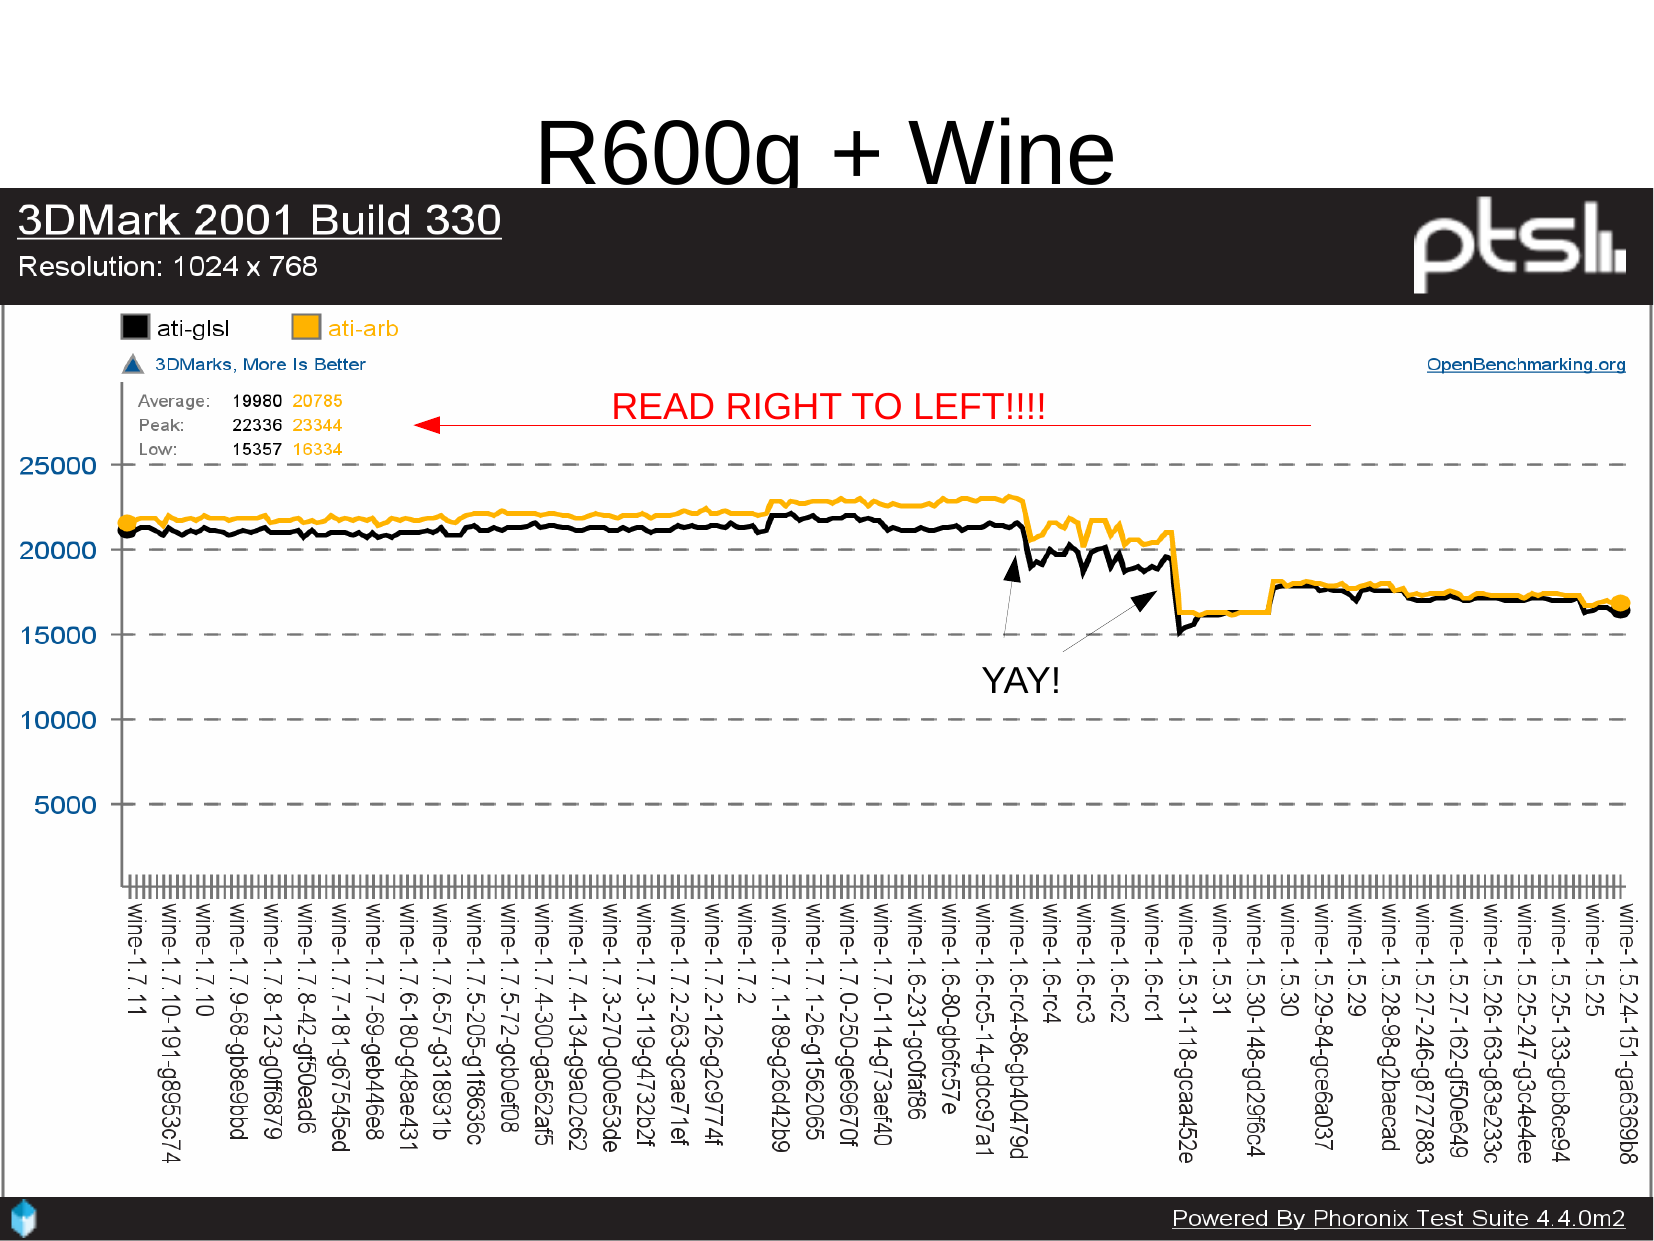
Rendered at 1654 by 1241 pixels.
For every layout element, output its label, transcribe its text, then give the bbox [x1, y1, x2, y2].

title R600g + Wine [82, 49, 1571, 188]
text_box READ RIGHT TO LEFT!!!! [596, 377, 1069, 435]
text_box YAY! [966, 651, 1077, 709]
picture [0, 188, 1654, 1241]
